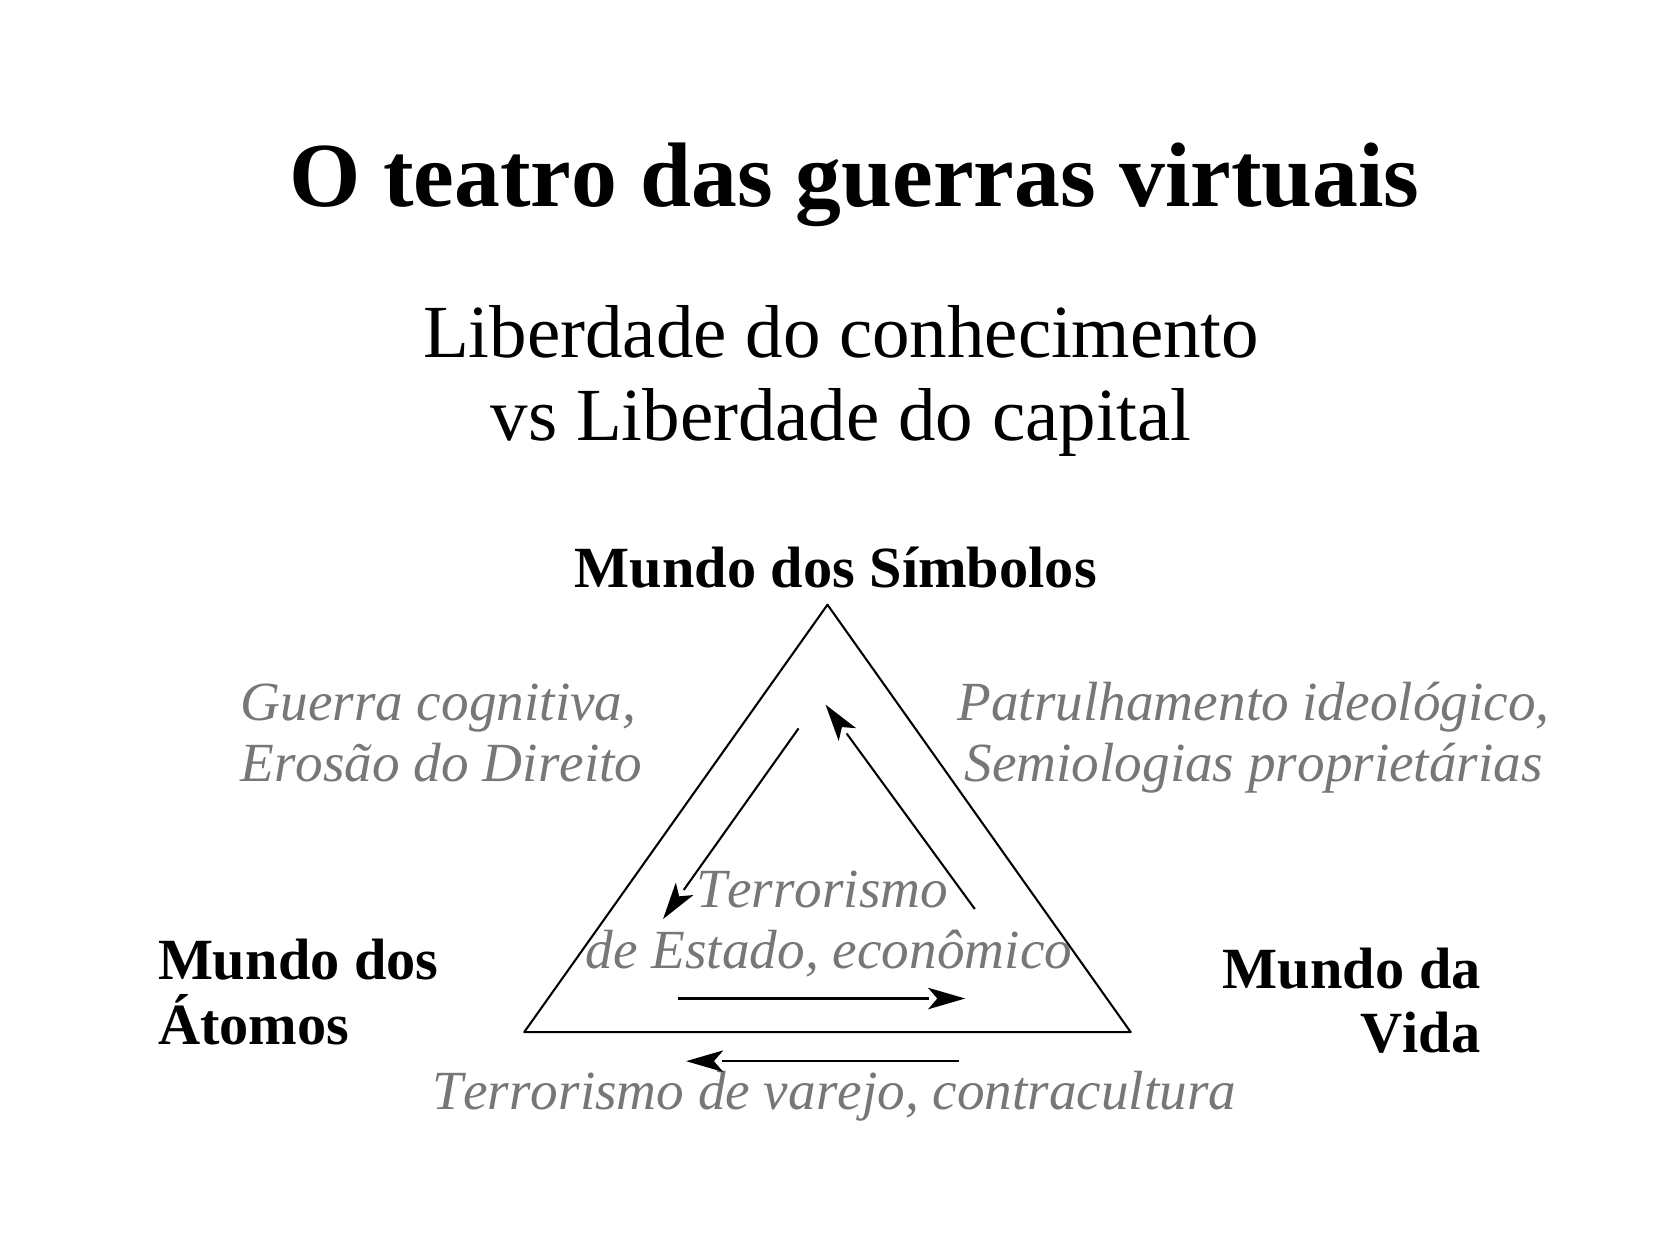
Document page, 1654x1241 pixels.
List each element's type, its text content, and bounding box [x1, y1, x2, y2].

text_box Terrorismo de varejo, contracultura [281, 1053, 1389, 1136]
text_box Patrulhamento ideológico, Semiologias proprietárias [914, 663, 1594, 813]
text_box [715, 622, 1002, 850]
text_box [524, 967, 1131, 1033]
title O teatro das guerras virtuais [152, 72, 1559, 279]
text_box [653, 813, 736, 850]
text_box Mundo da Vida [1177, 928, 1496, 1100]
text_box Guerra cognitiva, Erosão do Direito [225, 663, 780, 813]
text_box Mundo dos Símbolos [530, 527, 1142, 622]
text_box Terrorismo de Estado, econômico [570, 850, 1137, 990]
text_box Liberdade do conhecimento vs Liberdade do capital [423, 290, 1347, 476]
text_box Mundo dos Átomos [142, 920, 503, 1092]
